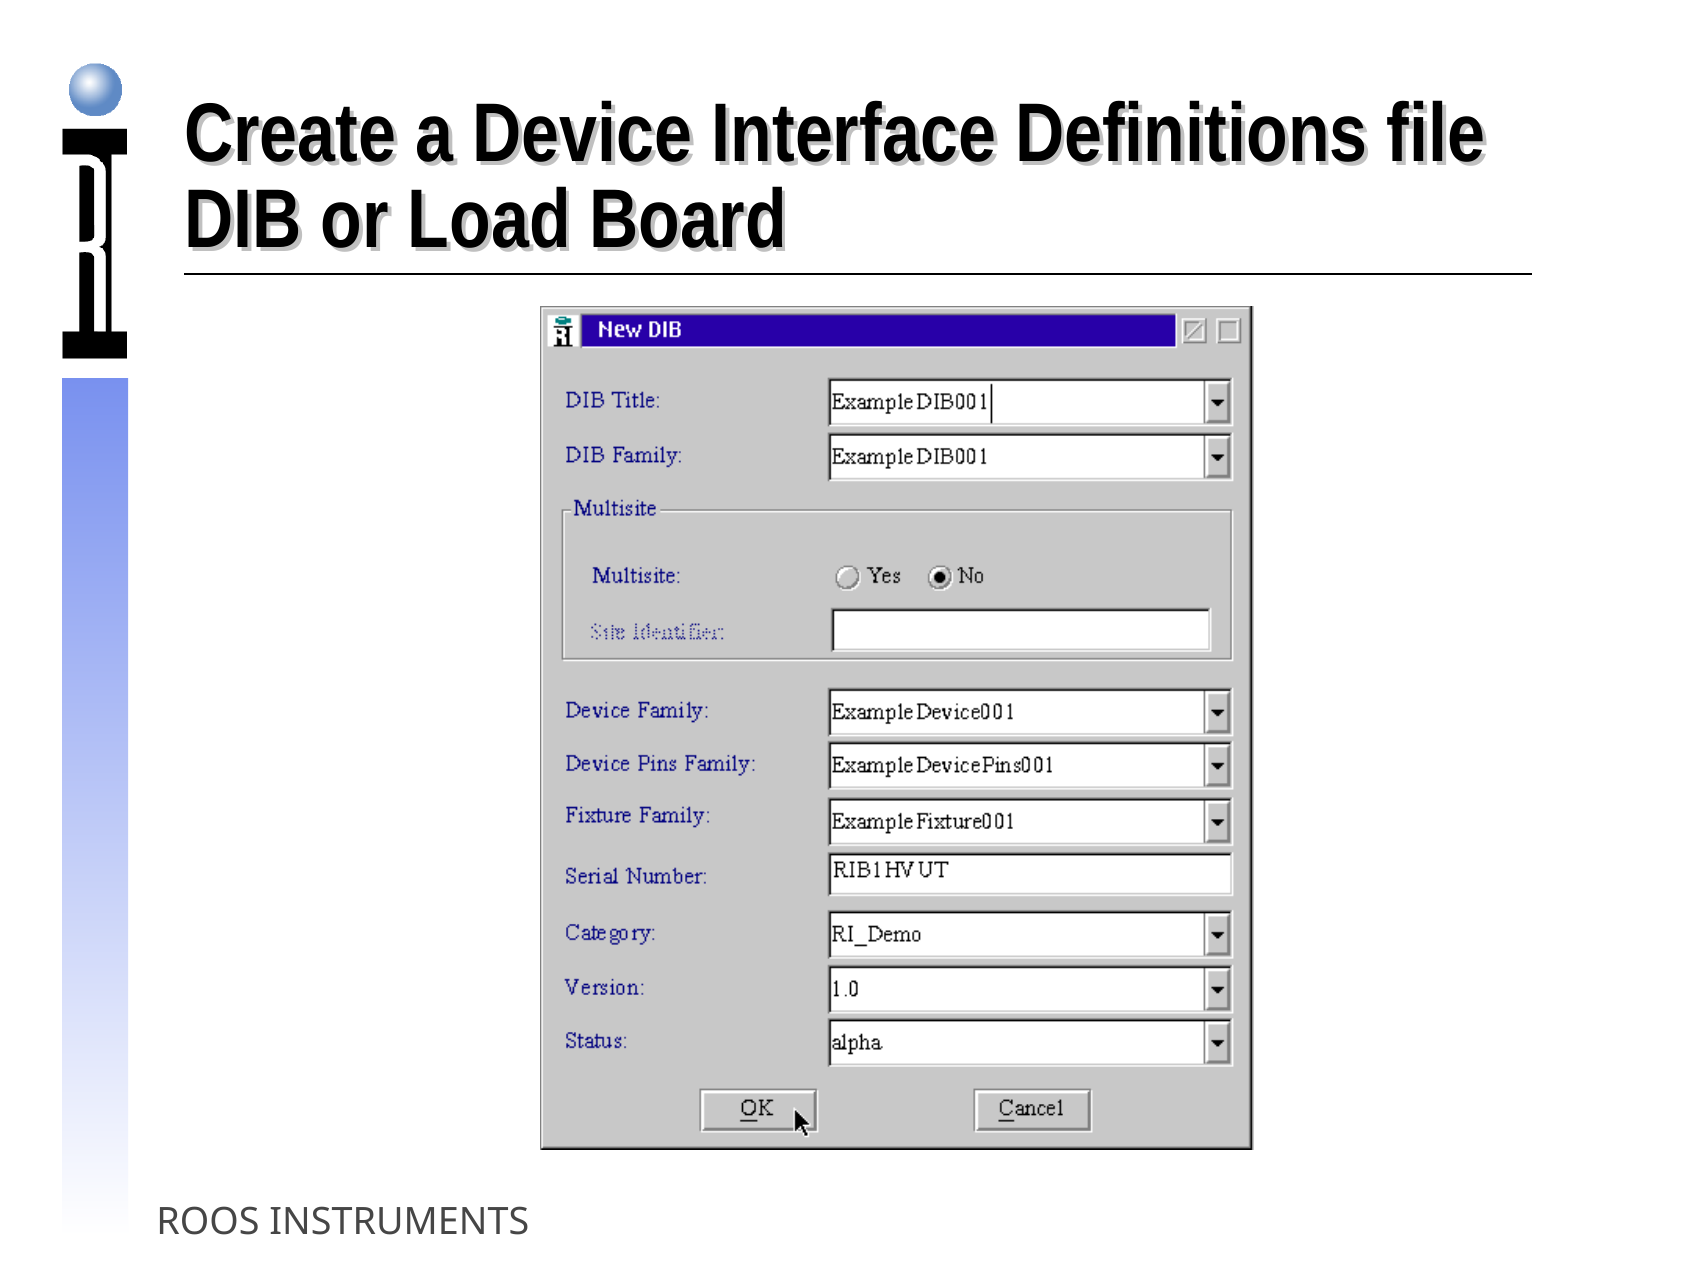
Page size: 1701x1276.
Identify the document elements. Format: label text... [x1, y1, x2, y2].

text_box [66, 19, 1652, 92]
text_box Create a Device Interface Definitions file DIB or Load Board [184, 92, 1539, 274]
picture [540, 306, 1254, 1150]
